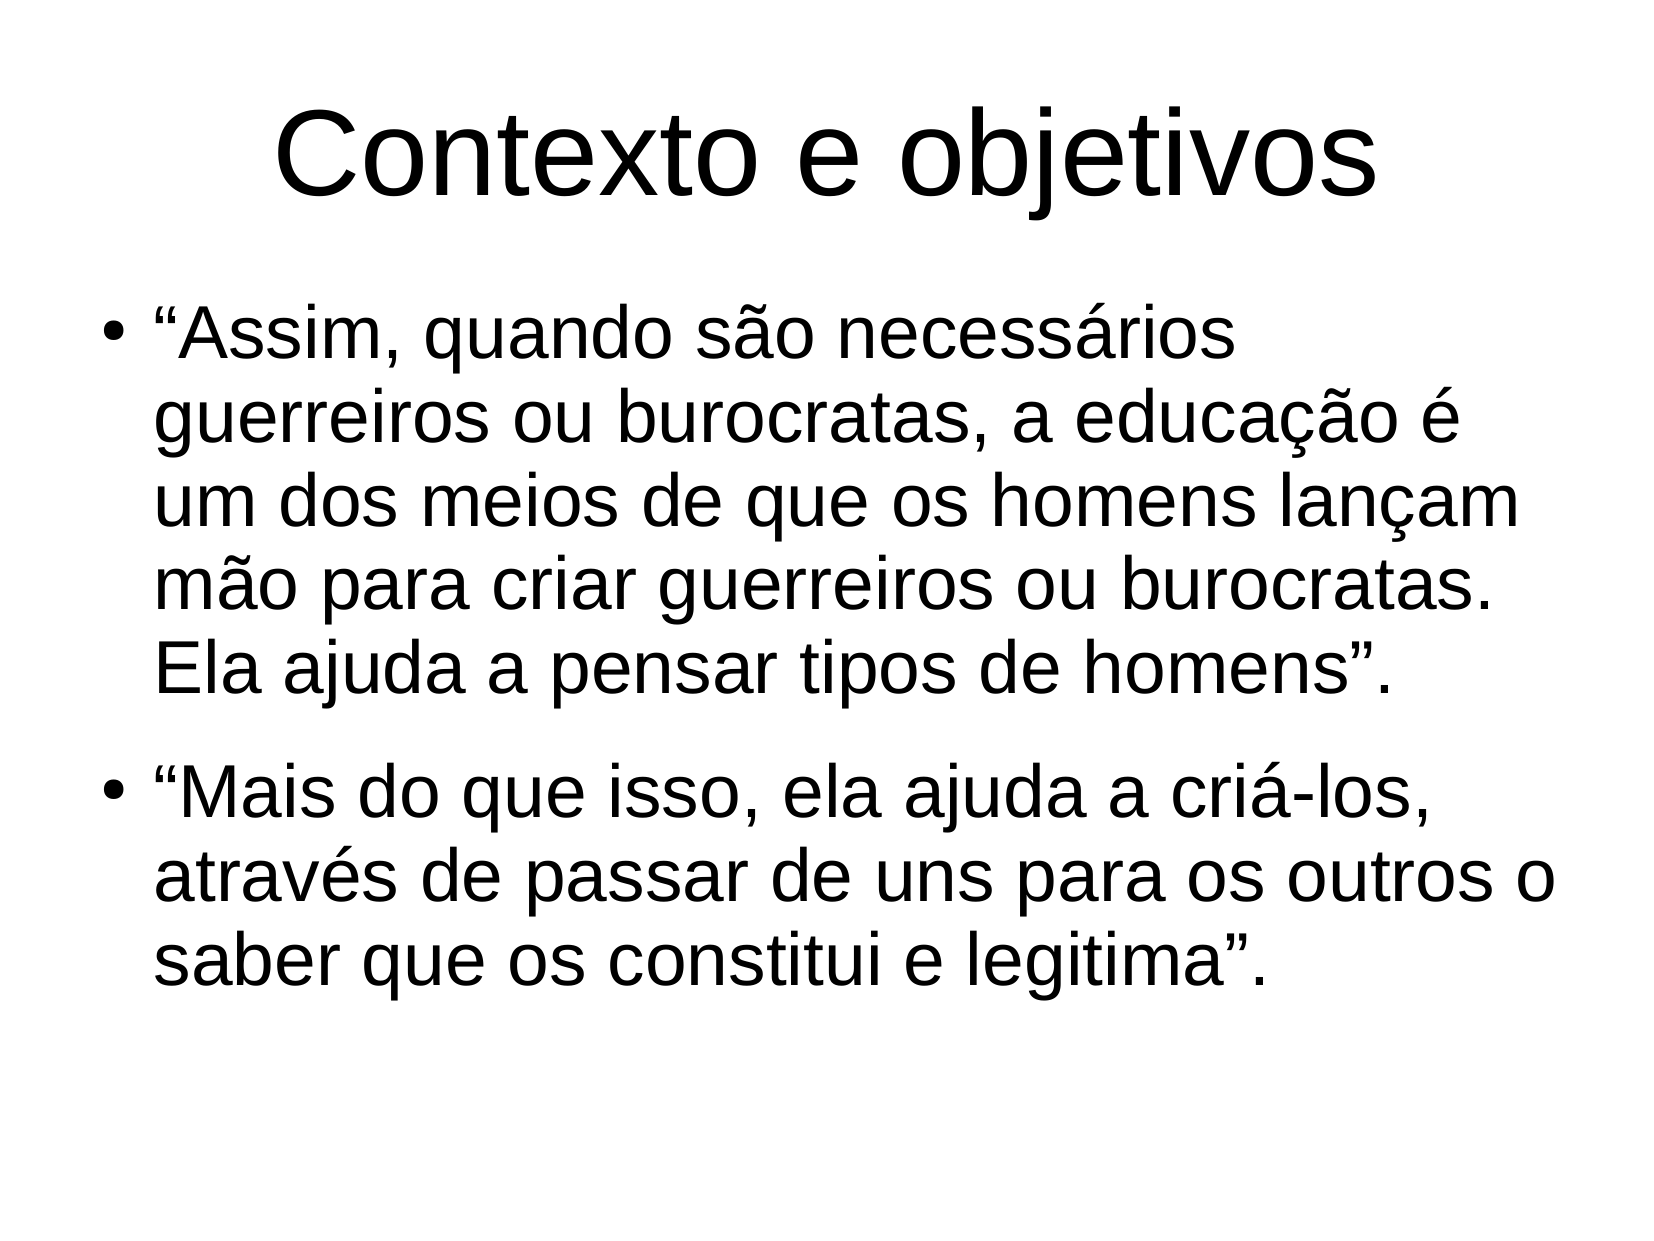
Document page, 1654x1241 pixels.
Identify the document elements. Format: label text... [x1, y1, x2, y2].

title Contexto e objetivos [82, 16, 1571, 290]
list “Assim, quando são necessários guerreiros ou burocratas, a educação é um dos meios de que os homens lançam mão para criar guerreiros ou burocratas. Ela ajuda a pensar tipos de homens”. “Mais do que isso, ela ajuda a criá-los, através de passar de uns para os outros o saber que os constitui e legitima”. [82, 290, 1571, 1010]
